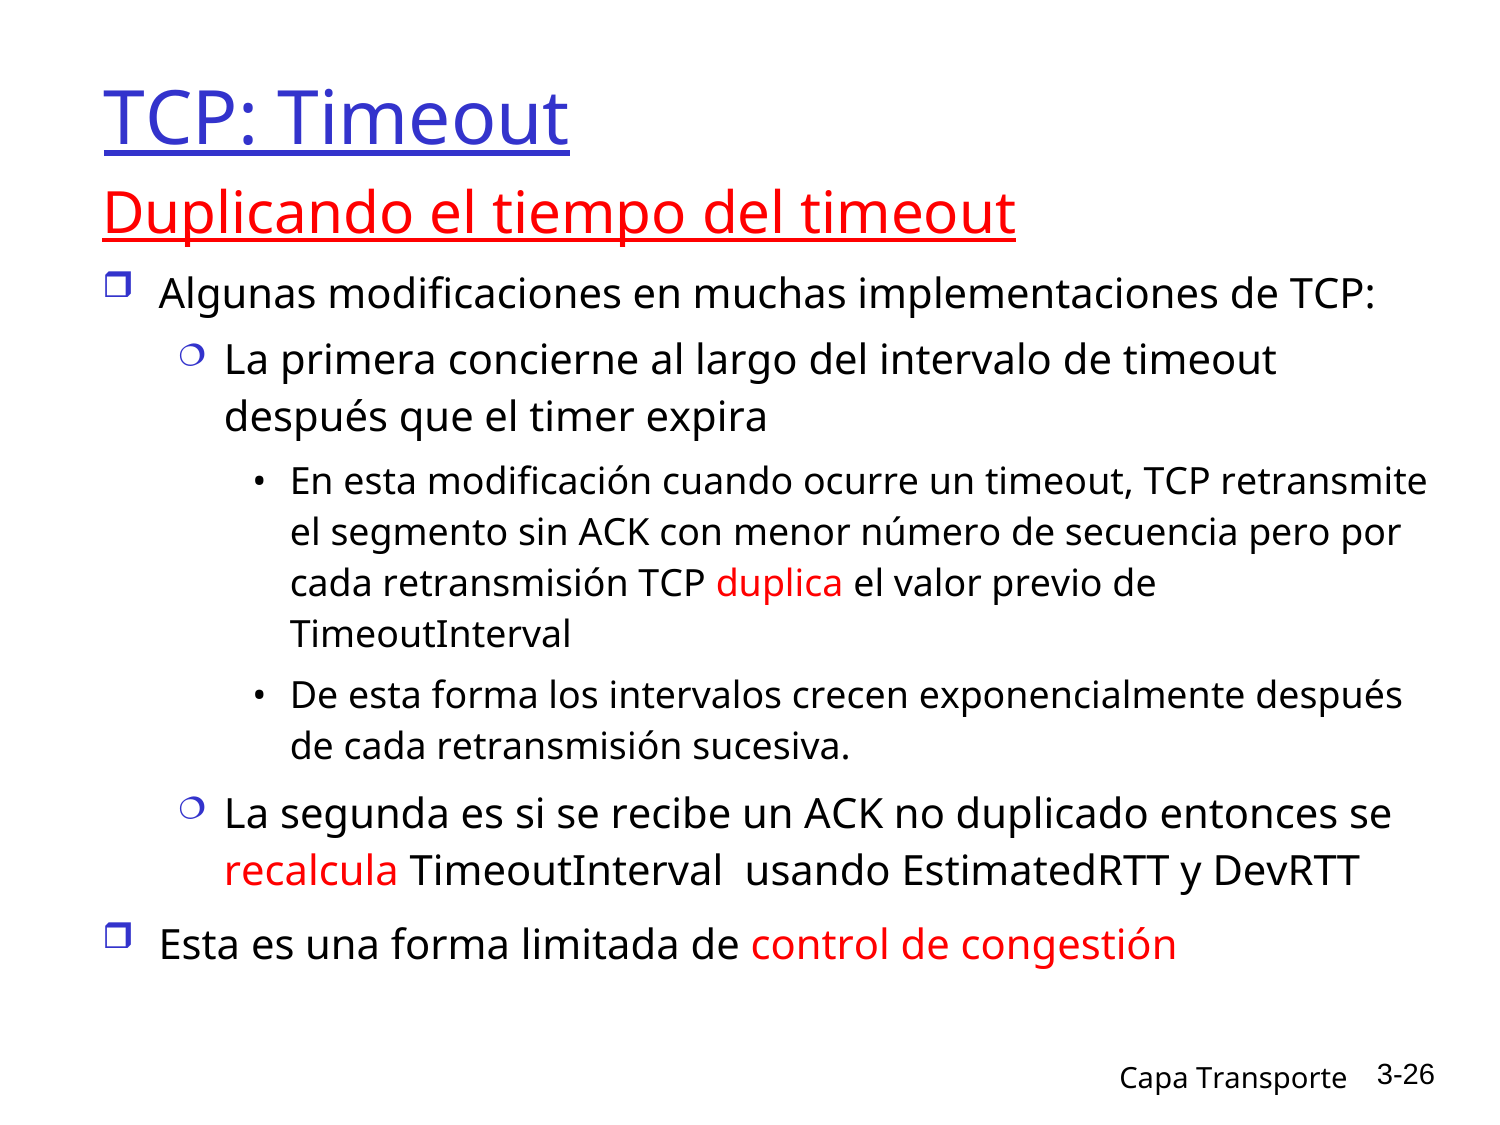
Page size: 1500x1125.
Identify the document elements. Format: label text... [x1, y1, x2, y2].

list Duplicando el tiempo del timeout Algunas modificaciones en muchas implementaciones de TCP: La primera concierne al largo del intervalo de timeout después que el timer expira En esta modificación cuando ocurre un timeout, TCP retransmite el segmento sin ACK con menor número de secuencia pero por cada retransmisión TCP duplica el valor previo de TimeoutInterval De esta forma los intervalos crecen exponencialmente después de cada retransmisión sucesiva. La segunda es si se recibe un ACK no duplicado entonces se recalcula TimeoutInterval usando EstimatedRTT y DevRTT Esta es una forma limitada de control de congestión [87, 174, 1463, 1051]
title TCP: Timeout [89, 21, 1365, 174]
